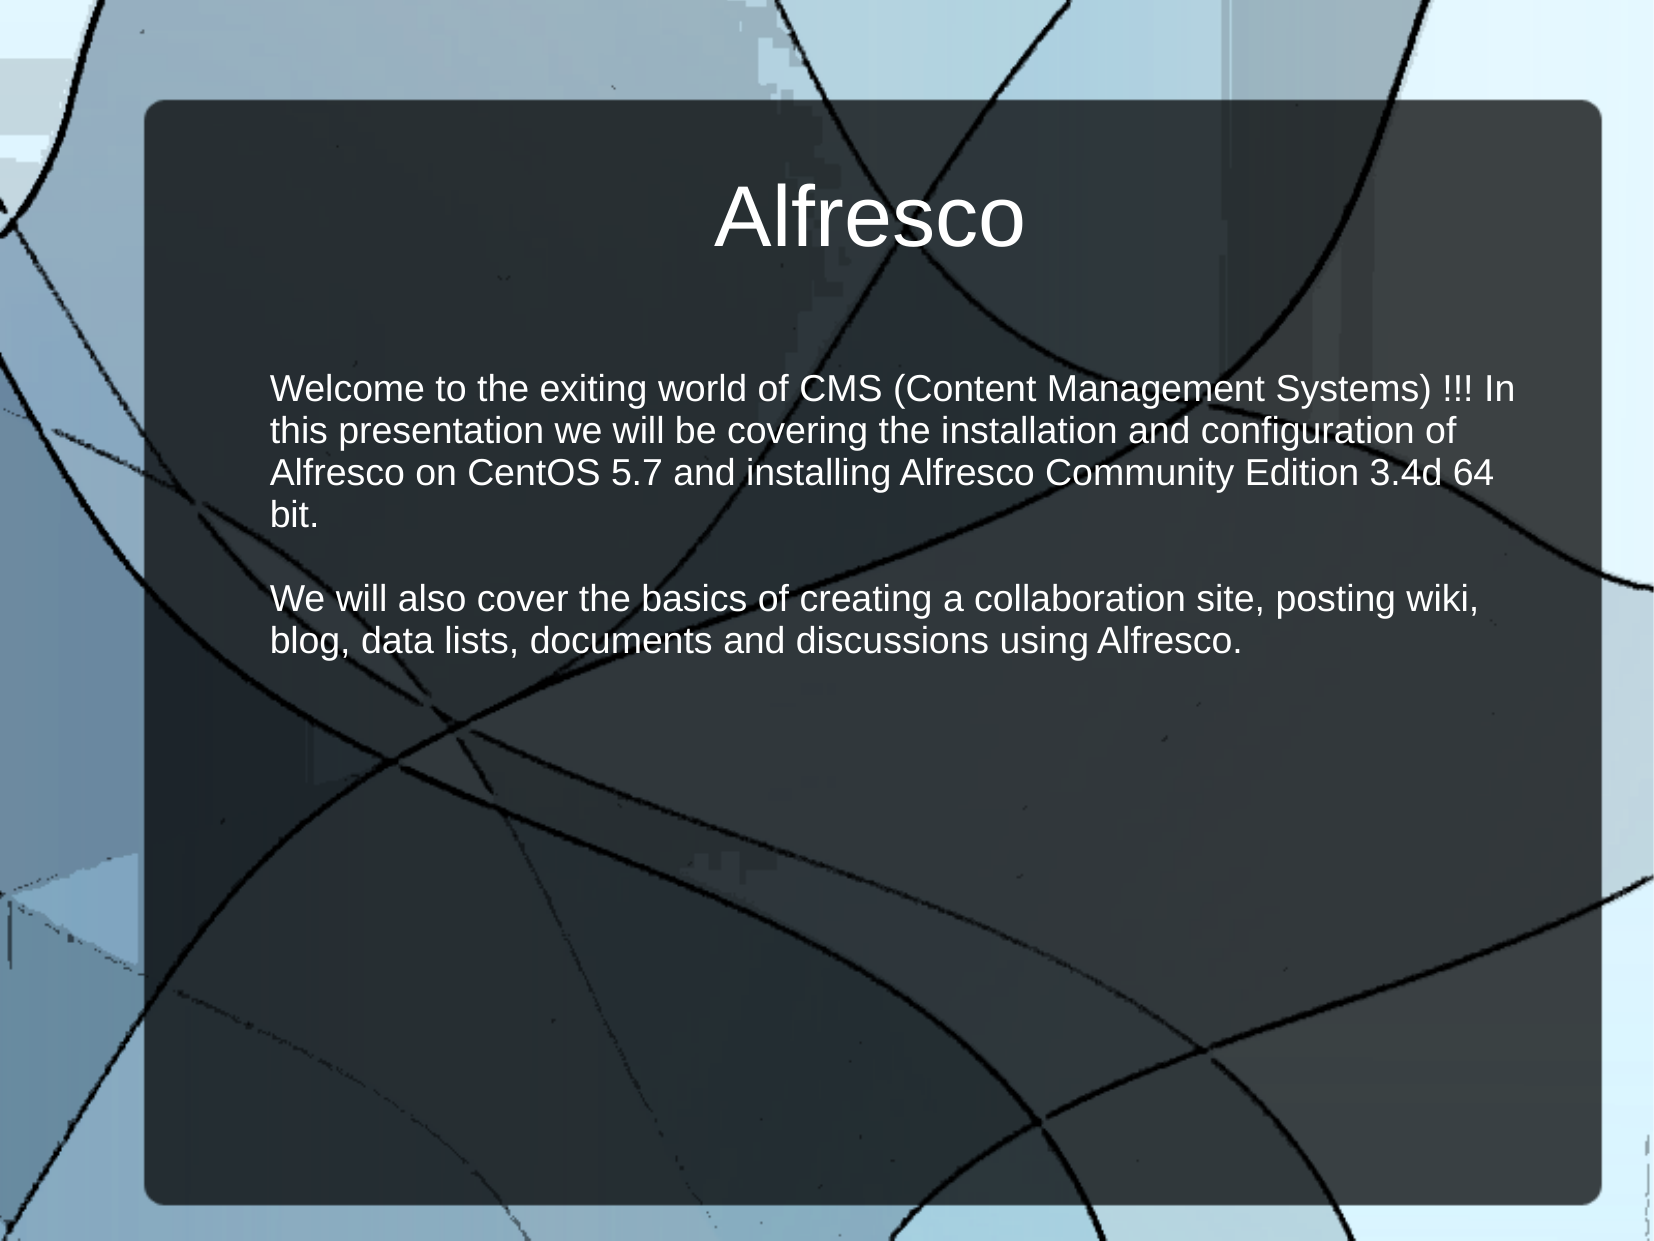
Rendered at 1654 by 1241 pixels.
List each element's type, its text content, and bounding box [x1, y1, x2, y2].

title Alfresco [159, 108, 1583, 325]
picture [0, 0, 1654, 1241]
text_box Welcome to the exiting world of CMS (Content Management Systems) !!! In this presentation we will be covering the installation and configuration of Alfresco on CentOS 5.7 and installing Alfresco Community Edition 3.4d 64 bit. We will also cover the basics of creating a collaboration site, posting wiki, blog, data lists, documents and discussions using Alfresco. [255, 360, 1546, 754]
